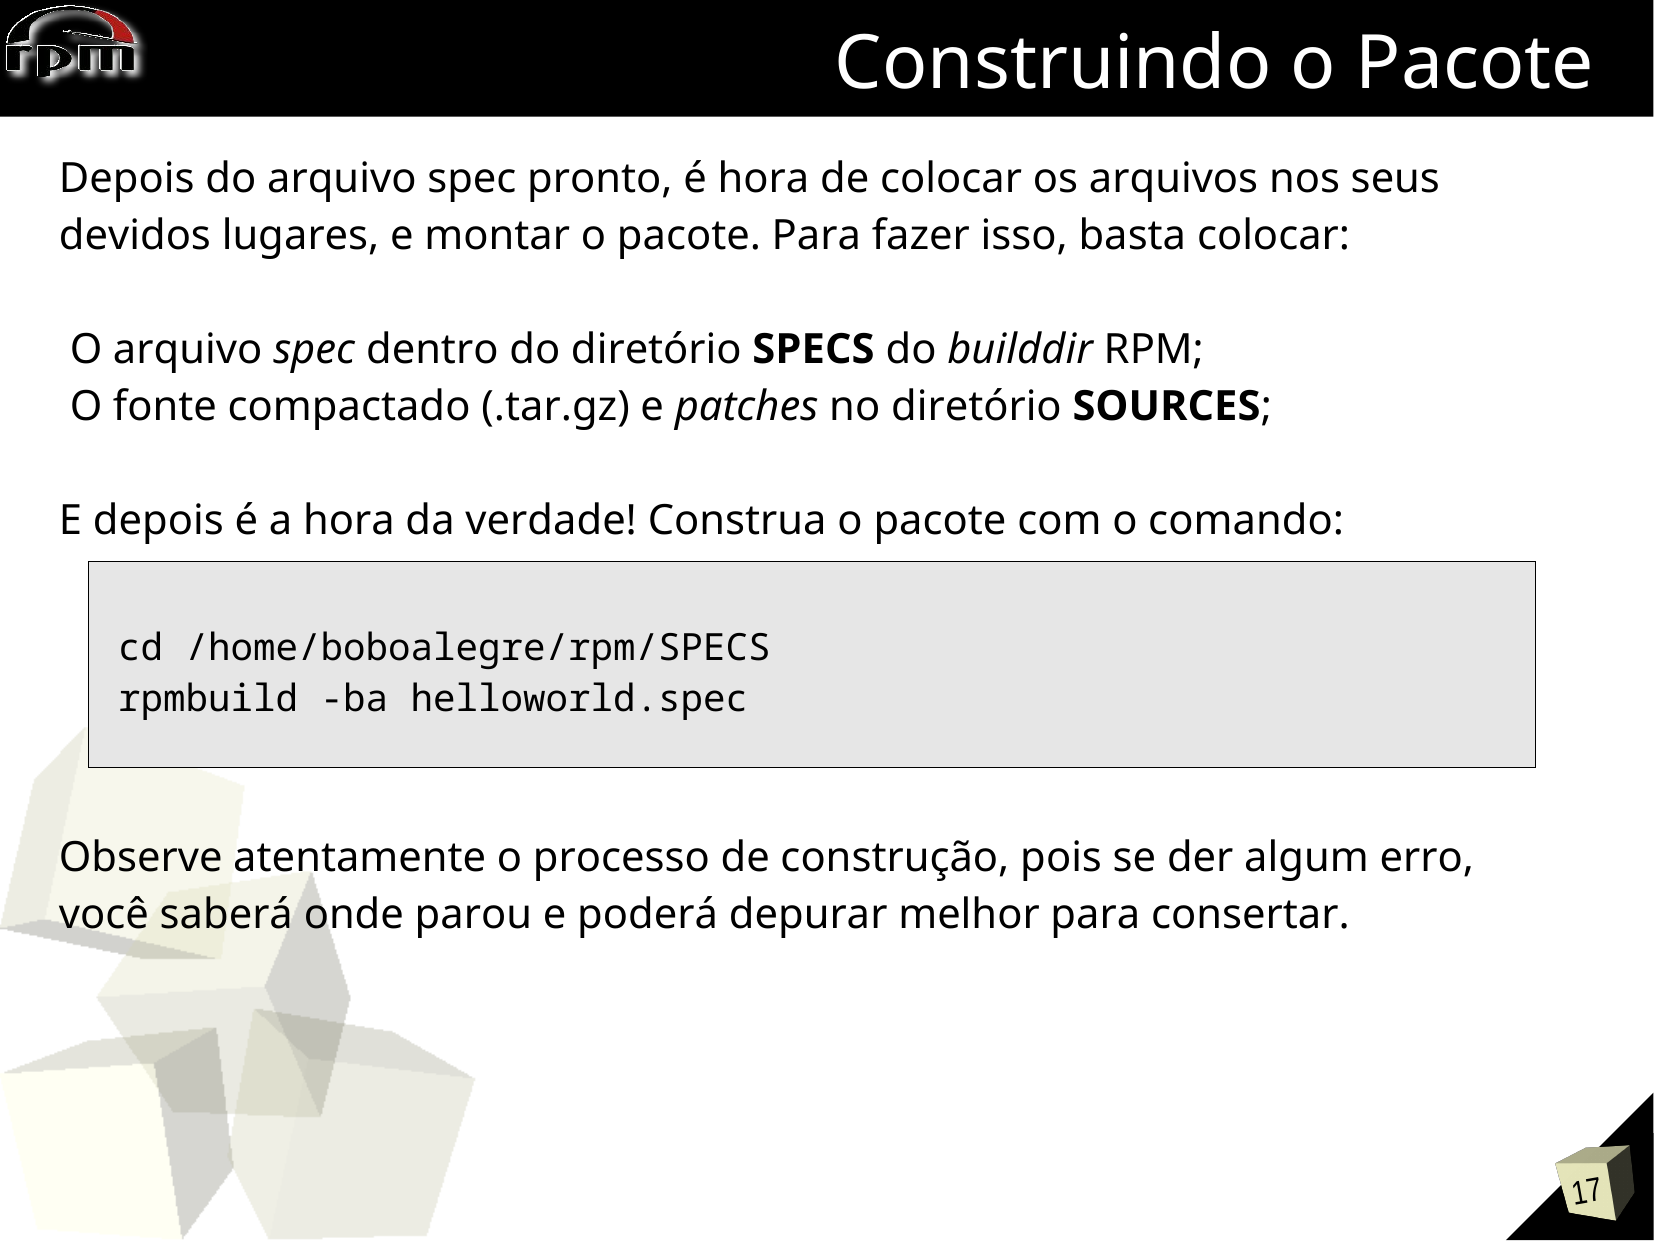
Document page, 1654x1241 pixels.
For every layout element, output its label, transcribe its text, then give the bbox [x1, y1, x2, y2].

text_box Observe atentamente o processo de construção, pois se der algum erro, você saberá onde parou e poderá depurar melhor para consertar. [59, 826, 1565, 928]
picture [0, 0, 118, 89]
text_box [88, 561, 1536, 768]
title Construindo o Pacote [118, 0, 1595, 119]
picture [0, 726, 477, 1241]
text_box Depois do arquivo spec pronto, é hora de colocar os arquivos nos seus devidos lugares, e montar o pacote. Para fazer isso, basta colocar: O arquivo spec dentro do diretório SPECS do builddir RPM; O fonte compactado (.tar.gz) e patches no diretório SOURCES; E depois é a hora da verdade! Construa o pacote com o comando: [59, 147, 1565, 503]
text_box cd /home/boboalegre/rpm/SPECS rpmbuild -ba helloworld.spec [118, 620, 1447, 706]
